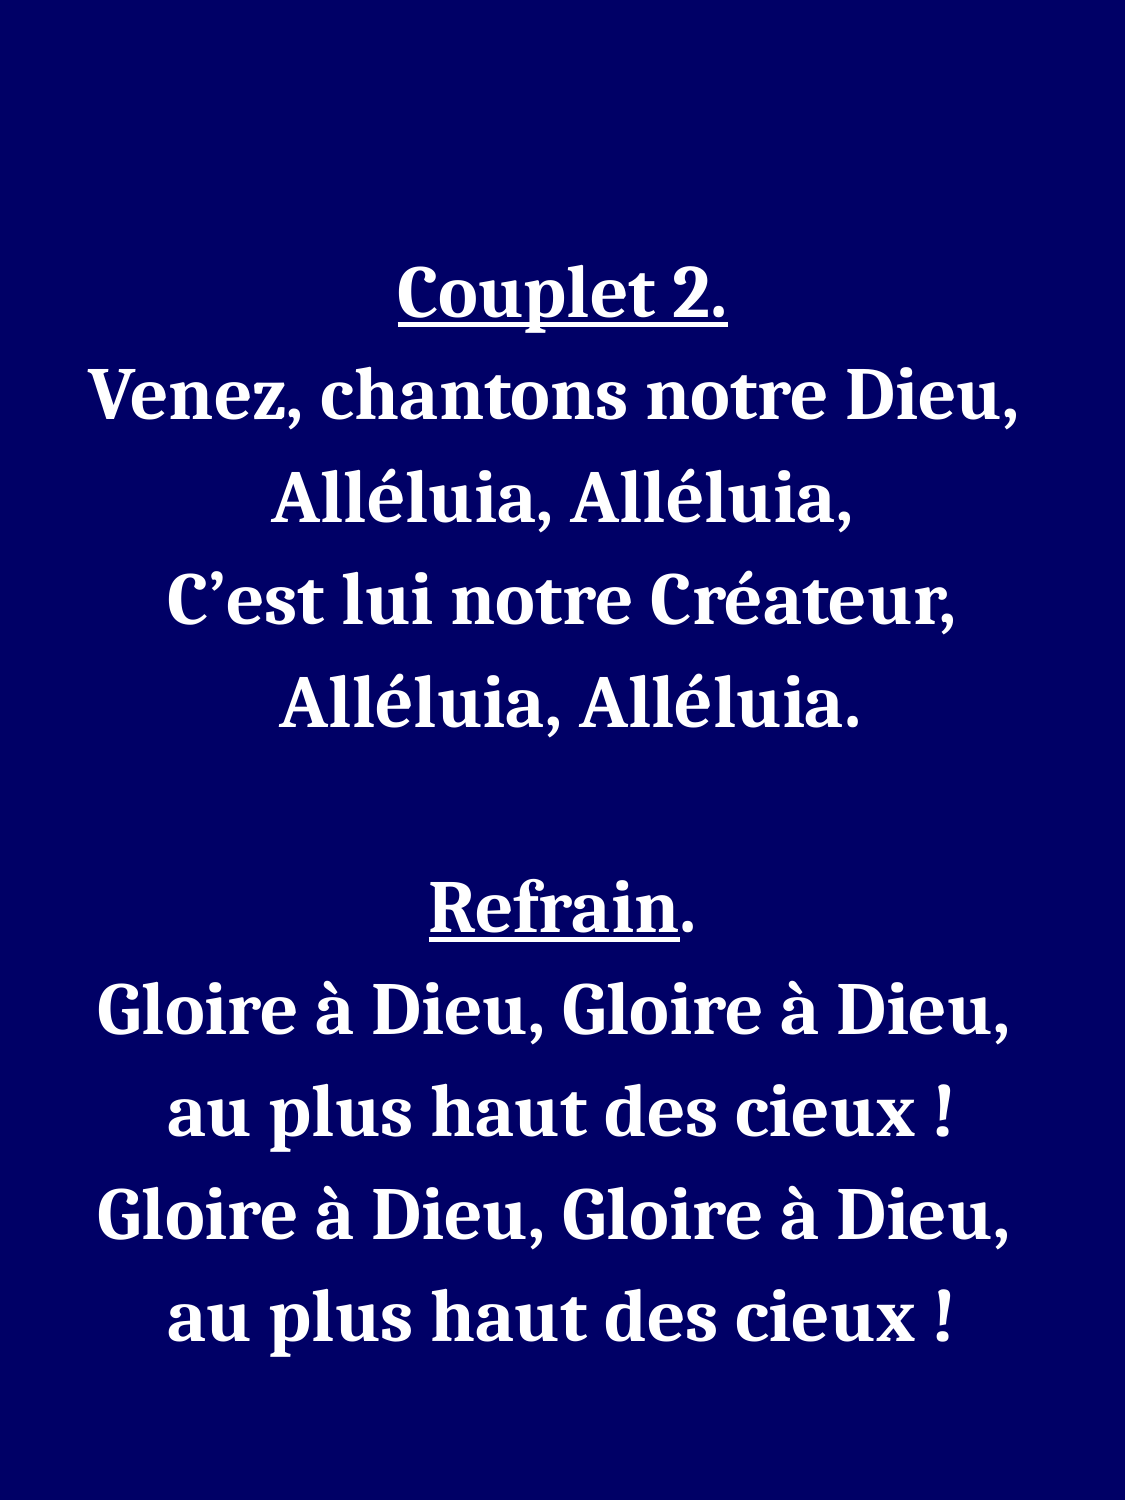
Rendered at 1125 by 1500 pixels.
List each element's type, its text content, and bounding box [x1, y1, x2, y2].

text_box Couplet 2. Venez, chantons notre Dieu, Alléluia, Alléluia, C’est lui notre Créateur, Alléluia, Alléluia. Refrain. Gloire à Dieu, Gloire à Dieu, au plus haut des cieux ! Gloire à Dieu, Gloire à Dieu, au plus haut des cieux ! [0, 177, 1125, 1483]
